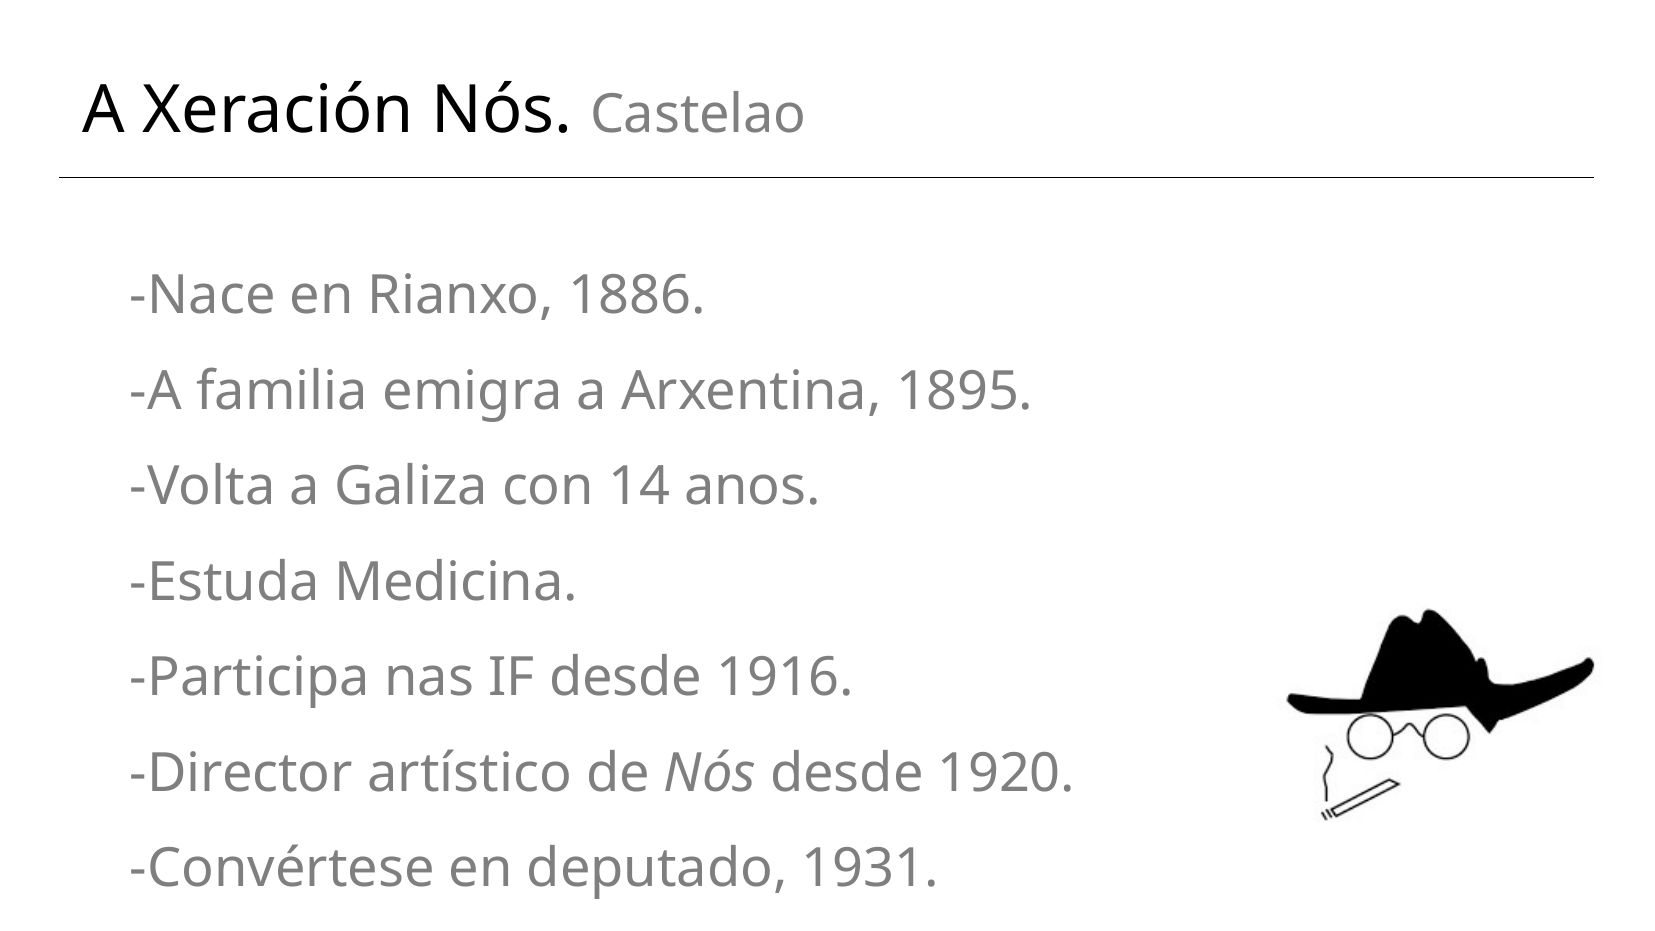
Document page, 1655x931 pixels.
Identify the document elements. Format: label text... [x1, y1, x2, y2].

picture [1276, 598, 1602, 822]
text_box -Nace en Rianxo, 1886. -A familia emigra a Arxentina, 1895. -Volta a Galiza con 14 anos. -Estuda Medicina. -Participa nas IF desde 1916. -Director artístico de Nós desde 1920. -Convértese en deputado, 1931. [127, 226, 1174, 898]
title A Xeración Nós. Castelao [80, 63, 1256, 167]
